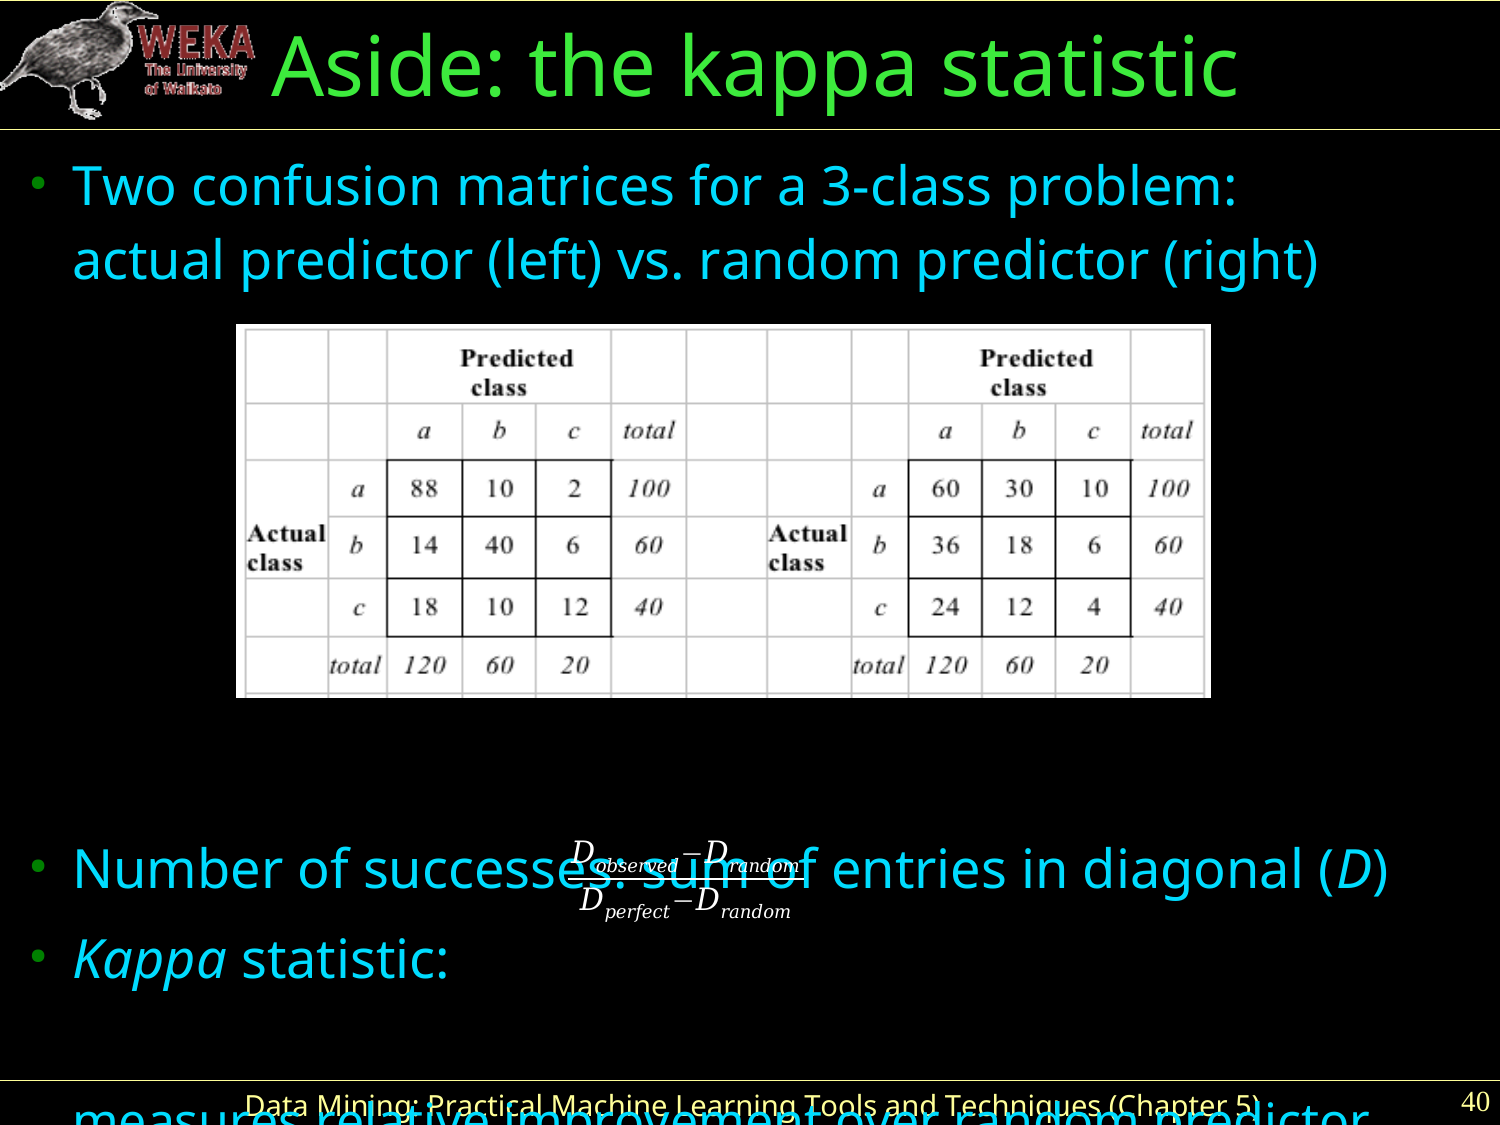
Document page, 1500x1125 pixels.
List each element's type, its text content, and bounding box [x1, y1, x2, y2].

title Aside: the kappa statistic [353, 0, 1429, 147]
picture [0, 1, 266, 129]
picture [236, 324, 1211, 698]
list Two confusion matrices for a 3-class problem: actual predictor (left) vs. random predictor (right) Number of successes: sum of entries in diagonal (D) Kappa statistic: measures relative improvement over random predictor [29, 147, 1477, 1064]
chart [561, 834, 812, 923]
